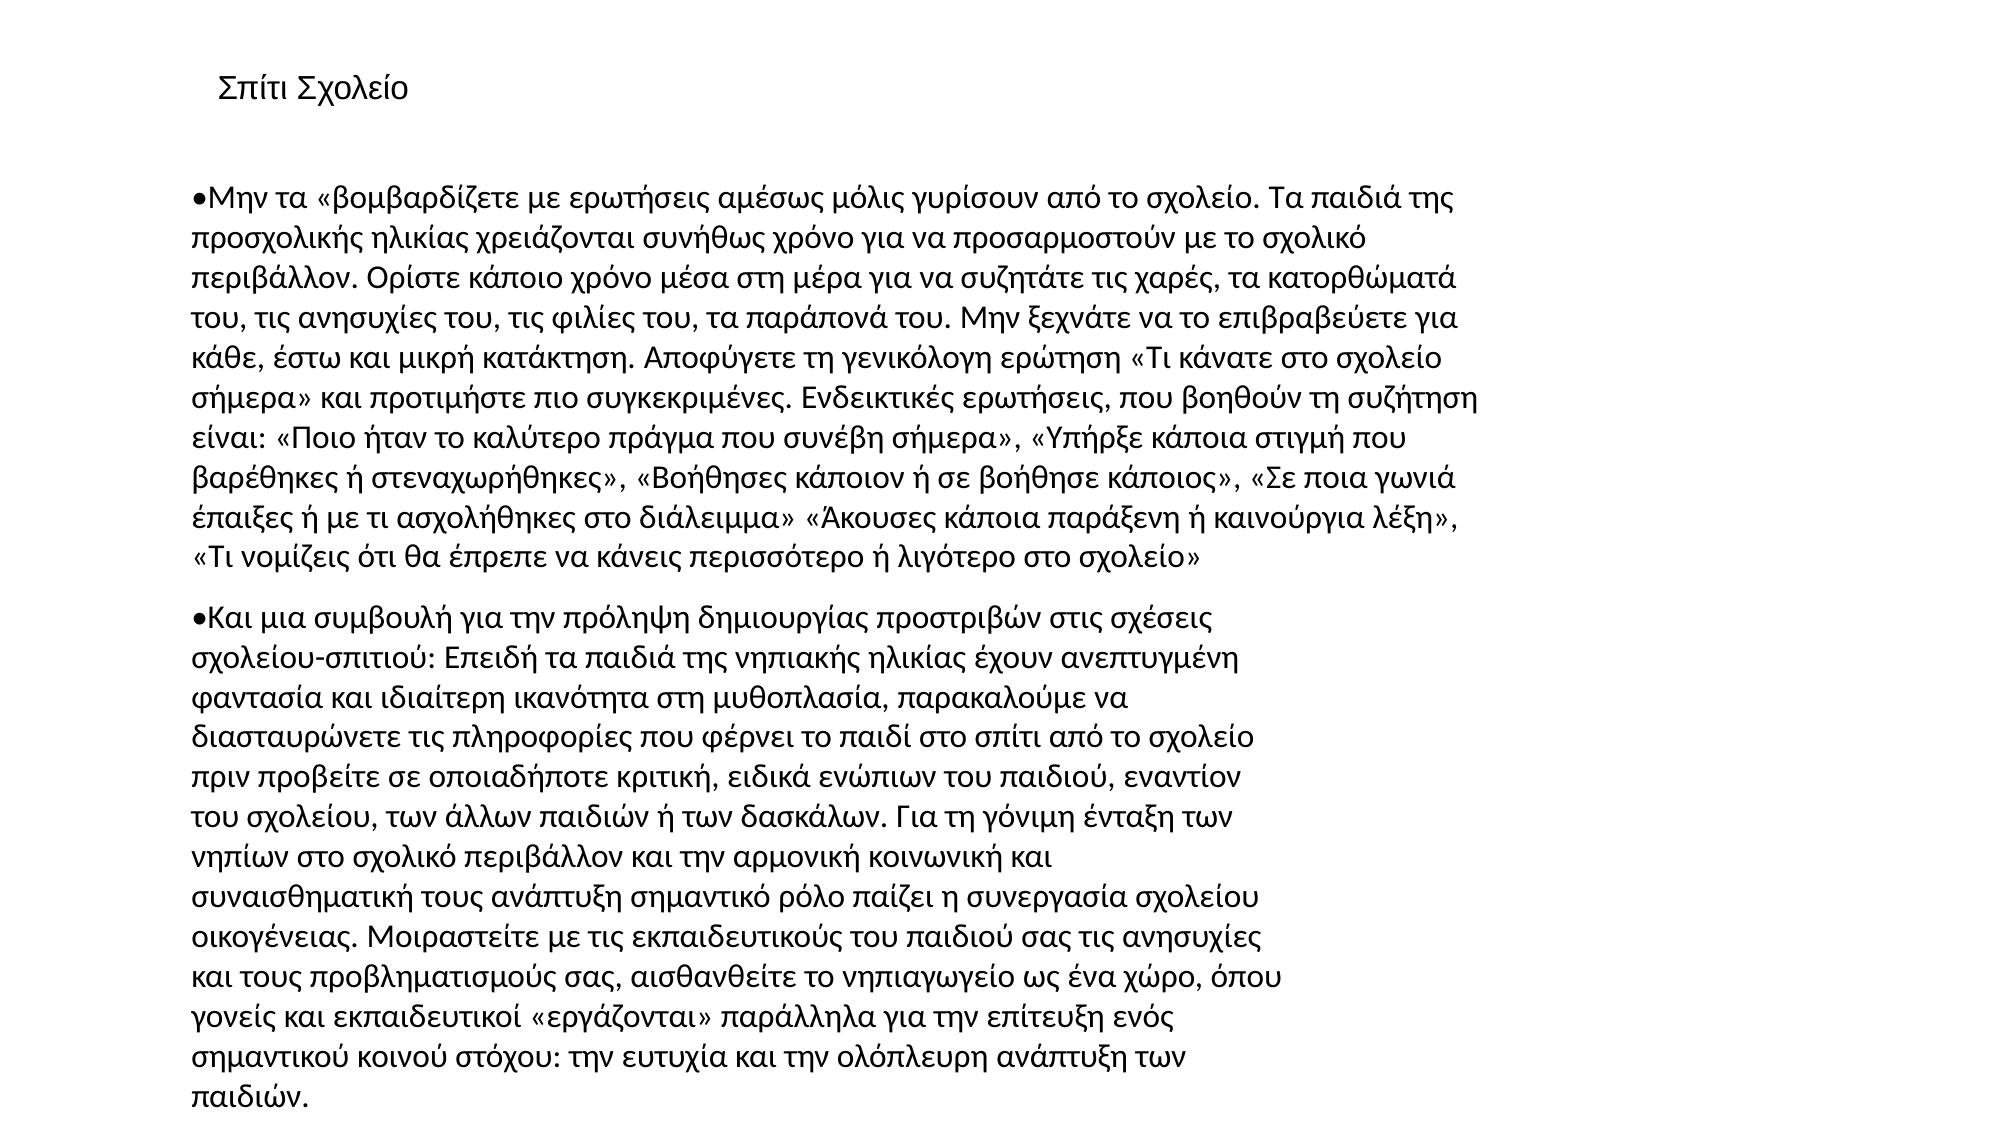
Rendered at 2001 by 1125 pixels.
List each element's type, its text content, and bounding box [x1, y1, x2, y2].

text_box •Μην τα «βομβαρδίζετε με ερωτήσεις αμέσως μόλις γυρίσουν από το σχολείο. Τα παιδιά της προσχολικής ηλικίας χρειάζονται συνήθως χρόνο για να προσαρμοστούν με το σχολικό περιβάλλον. Ορίστε κάποιο χρόνο μέσα στη μέρα για να συζητάτε τις χαρές, τα κατορθώματά του, τις ανησυχίες του, τις φιλίες του, τα παράπονά του. Μην ξεχνάτε να το επιβραβεύετε για κάθε, έστω και μικρή κατάκτηση. Αποφύγετε τη γενικόλογη ερώτηση «Τι κάνατε στο σχολείο σήμερα» και προτιμήστε πιο συγκεκριμένες. Ενδεικτικές ερωτήσεις, που βοηθούν τη συζήτηση είναι: «Ποιο ήταν το καλύτερο πράγμα που συνέβη σήμερα», «Υπήρξε κάποια στιγμή που βαρέθηκες ή στεναχωρήθηκες», «Βοήθησες κάποιον ή σε βοήθησε κάποιος», «Σε ποια γωνιά έπαιξες ή με τι ασχολήθηκες στο διάλειμμα» «Άκουσες κάποια παράξενη ή καινούργια λέξη», «Τι νομίζεις ότι θα έπρεπε να κάνεις περισσότερο ή λιγότερο στο σχολείο» [176, 128, 1500, 582]
text_box •Και μια συμβουλή για την πρόληψη δημιουργίας προστριβών στις σχέσεις σχολείου-σπιτιού: Επειδή τα παιδιά της νηπιακής ηλικίας έχουν ανεπτυγμένη φαντασία και ιδιαίτερη ικανότητα στη μυθοπλασία, παρακαλούμε να διασταυρώνετε τις πληροφορίες που φέρνει το παιδί στο σπίτι από το σχολείο πριν προβείτε σε οποιαδήποτε κριτική, ειδικά ενώπιων του παιδιού, εναντίον του σχολείου, των άλλων παιδιών ή των δασκάλων. Για τη γόνιμη ένταξη των νηπίων στο σχολικό περιβάλλον και την αρμονική κοινωνική και συναισθηματική τους ανάπτυξη σημαντικό ρόλο παίζει η συνεργασία σχολείου οικογένειας. Μοιραστείτε με τις εκπαιδευτικούς του παιδιού σας τις ανησυχίες και τους προβληματισμούς σας, αισθανθείτε το νηπιαγωγείο ως ένα χώρο, όπου γονείς και εκπαιδευτικοί «εργάζονται» παράλληλα για την επίτευξη ενός σημαντικού κοινού στόχου: την ευτυχία και την ολόπλευρη ανάπτυξη των παιδιών. [176, 587, 1298, 1122]
text_box Σπίτι Σχολείο [203, 59, 1968, 159]
